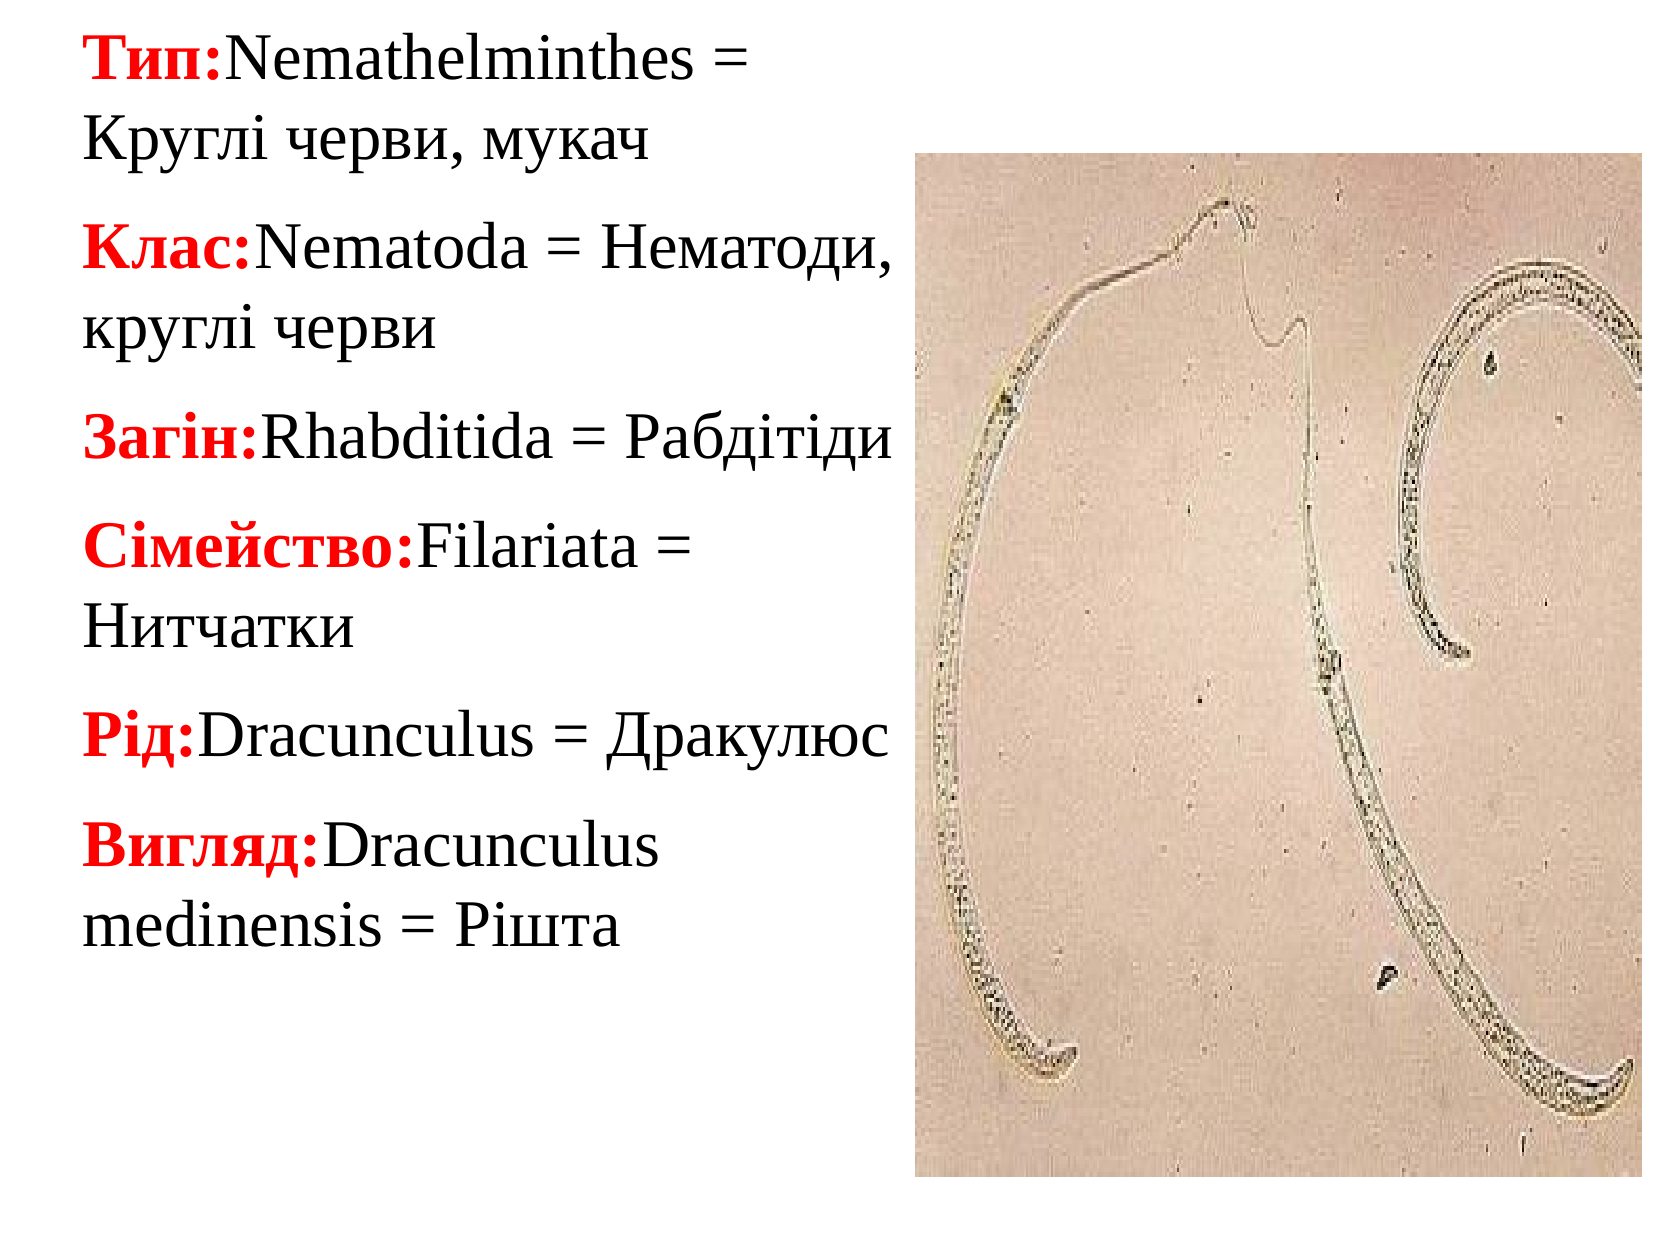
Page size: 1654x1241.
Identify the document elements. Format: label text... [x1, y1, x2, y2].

picture [915, 153, 1642, 1177]
list Тип:Nemathelminthes = Круглі черви, мукач Клас:Nematoda = Нематоди, круглі черви Загін:Rhabditida = Рабдітіди Сімейство:Filariata = Нитчатки Рід:Dracunculus = Дракулюс Вигляд:Dracunculus medinensis = Рішта [82, 12, 916, 1226]
